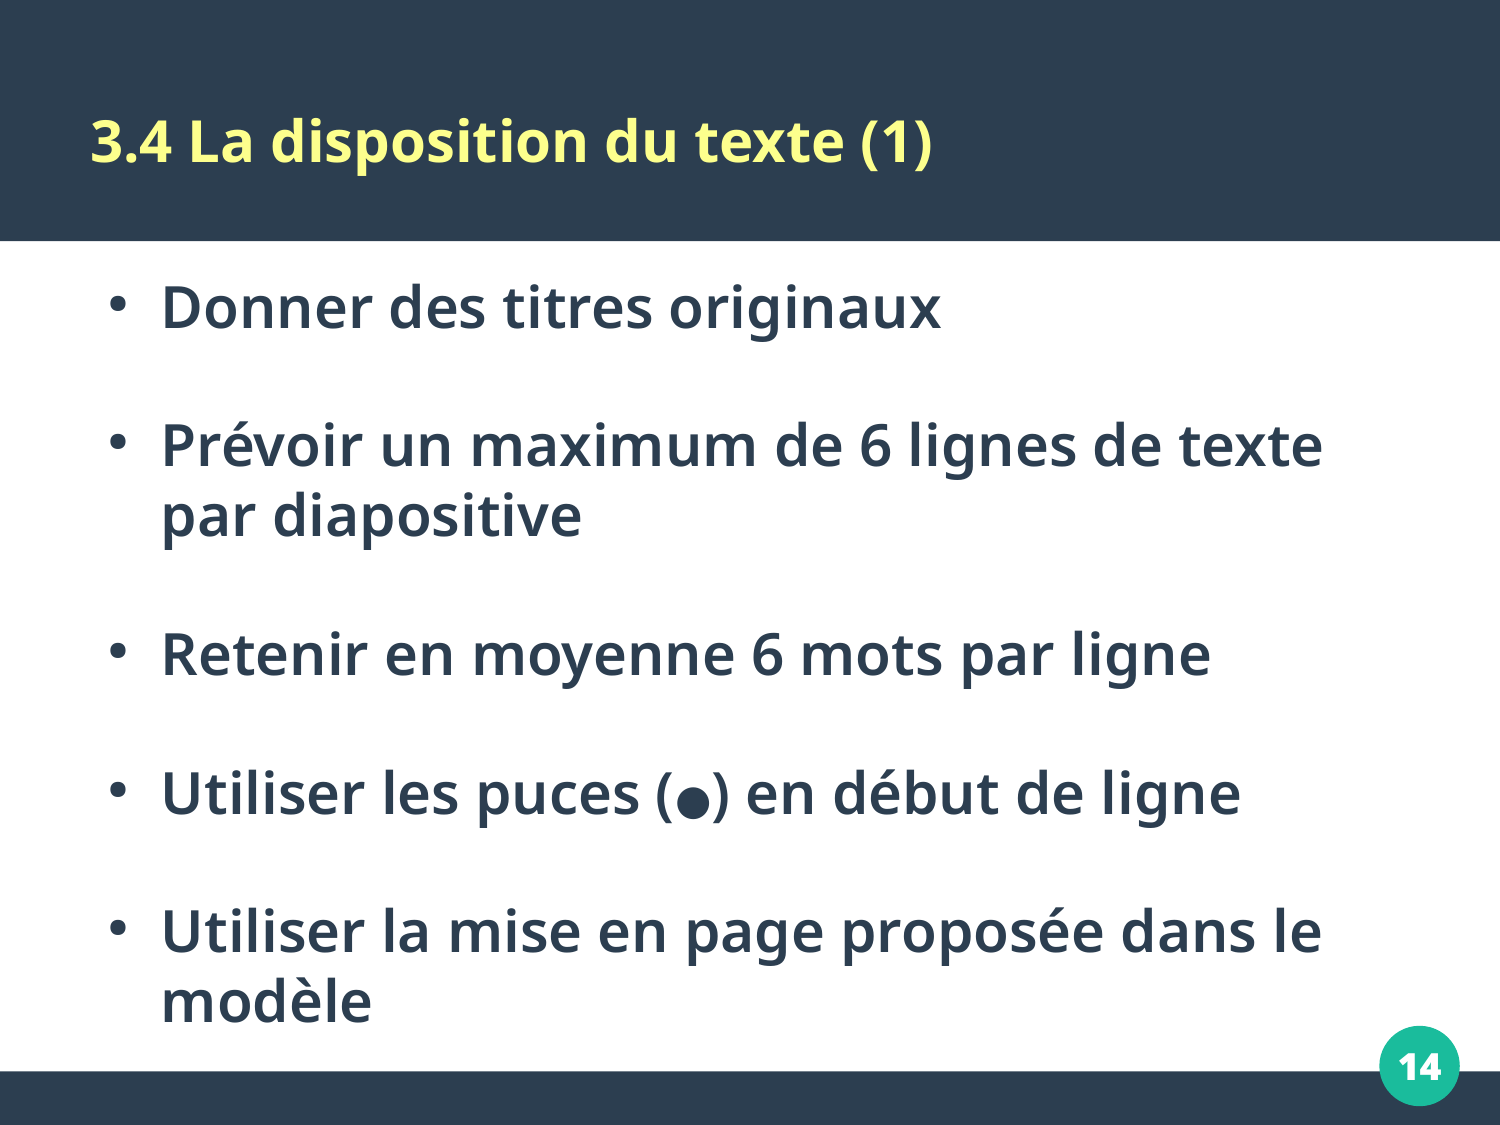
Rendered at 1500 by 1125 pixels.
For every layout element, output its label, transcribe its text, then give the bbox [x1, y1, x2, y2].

list Donner des titres originaux Prévoir un maximum de 6 lignes de texte par diapositive Retenir en moyenne 6 mots par ligne Utiliser les puces (●) en début de ligne Utiliser la mise en page proposée dans le modèle [75, 262, 1426, 1047]
title 3.4 La disposition du texte (1) [75, 45, 1426, 233]
